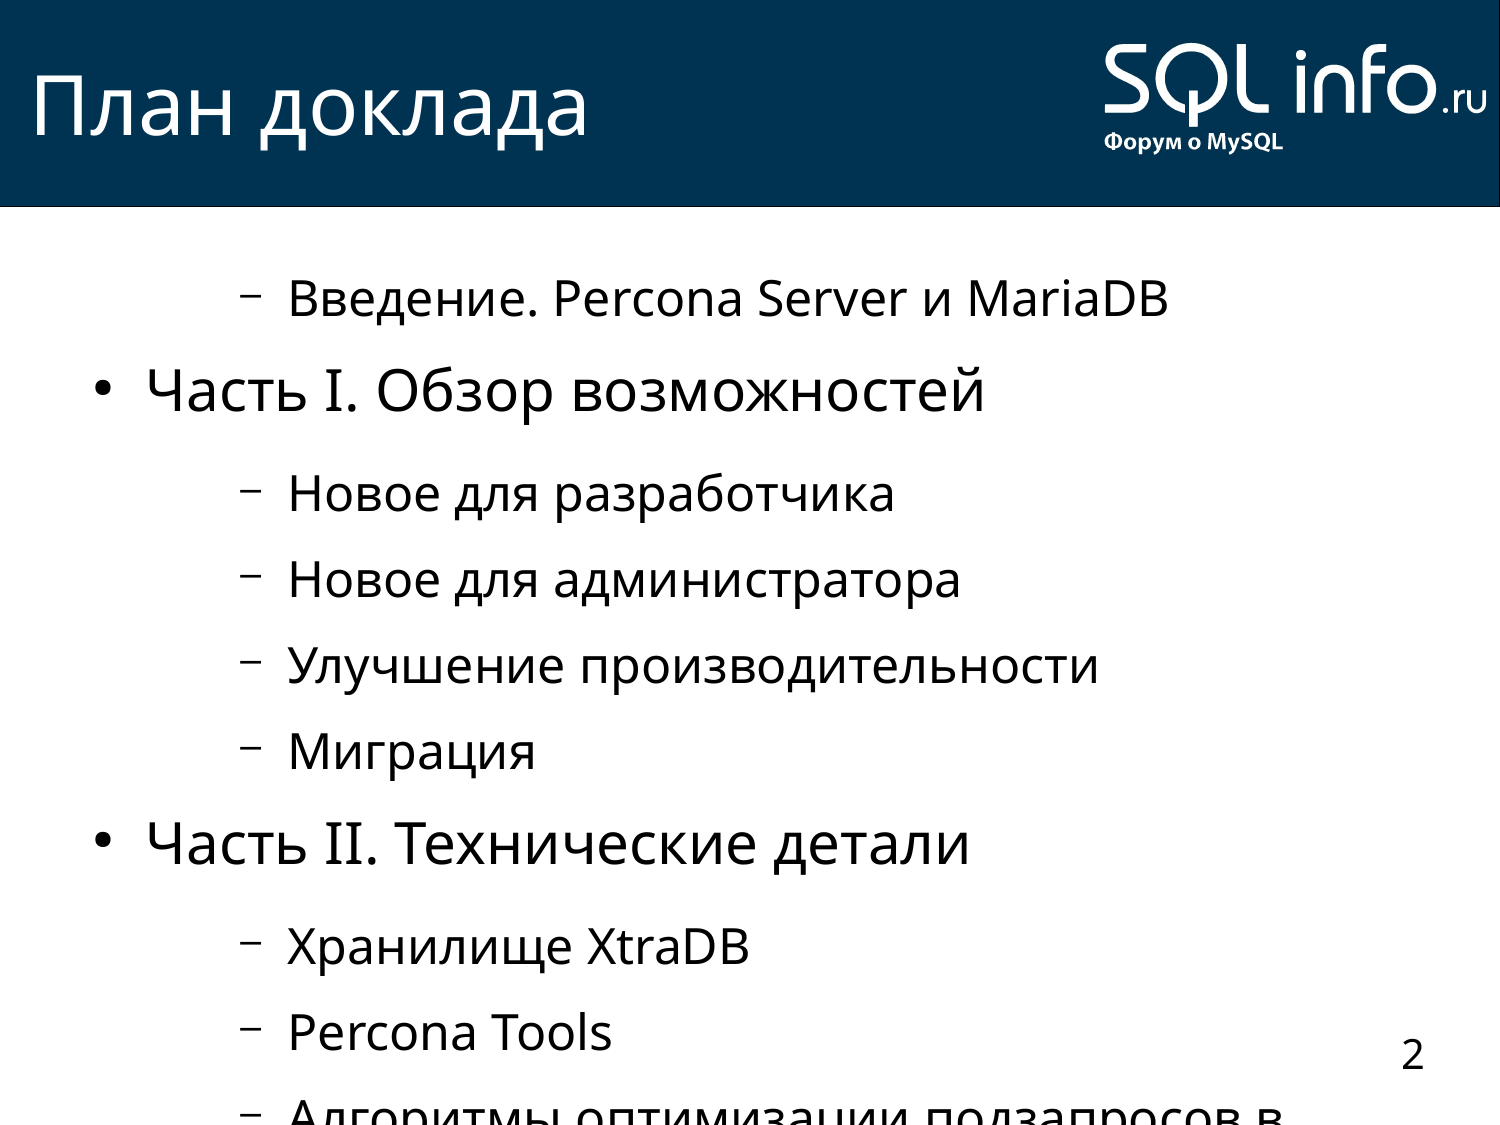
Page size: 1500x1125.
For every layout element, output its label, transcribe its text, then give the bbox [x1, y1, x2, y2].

title План доклада [29, 0, 1093, 207]
list Введение. Percona Server и MariaDB Часть I. Обзор возможностей Новое для разработчика Новое для администратора Улучшение производительности Миграция Часть II. Технические детали Хранилище XtraDB Percona Tools Алгоритмы оптимизации подзапросов в MariaDB [75, 263, 1425, 1063]
picture [1093, 29, 1495, 166]
